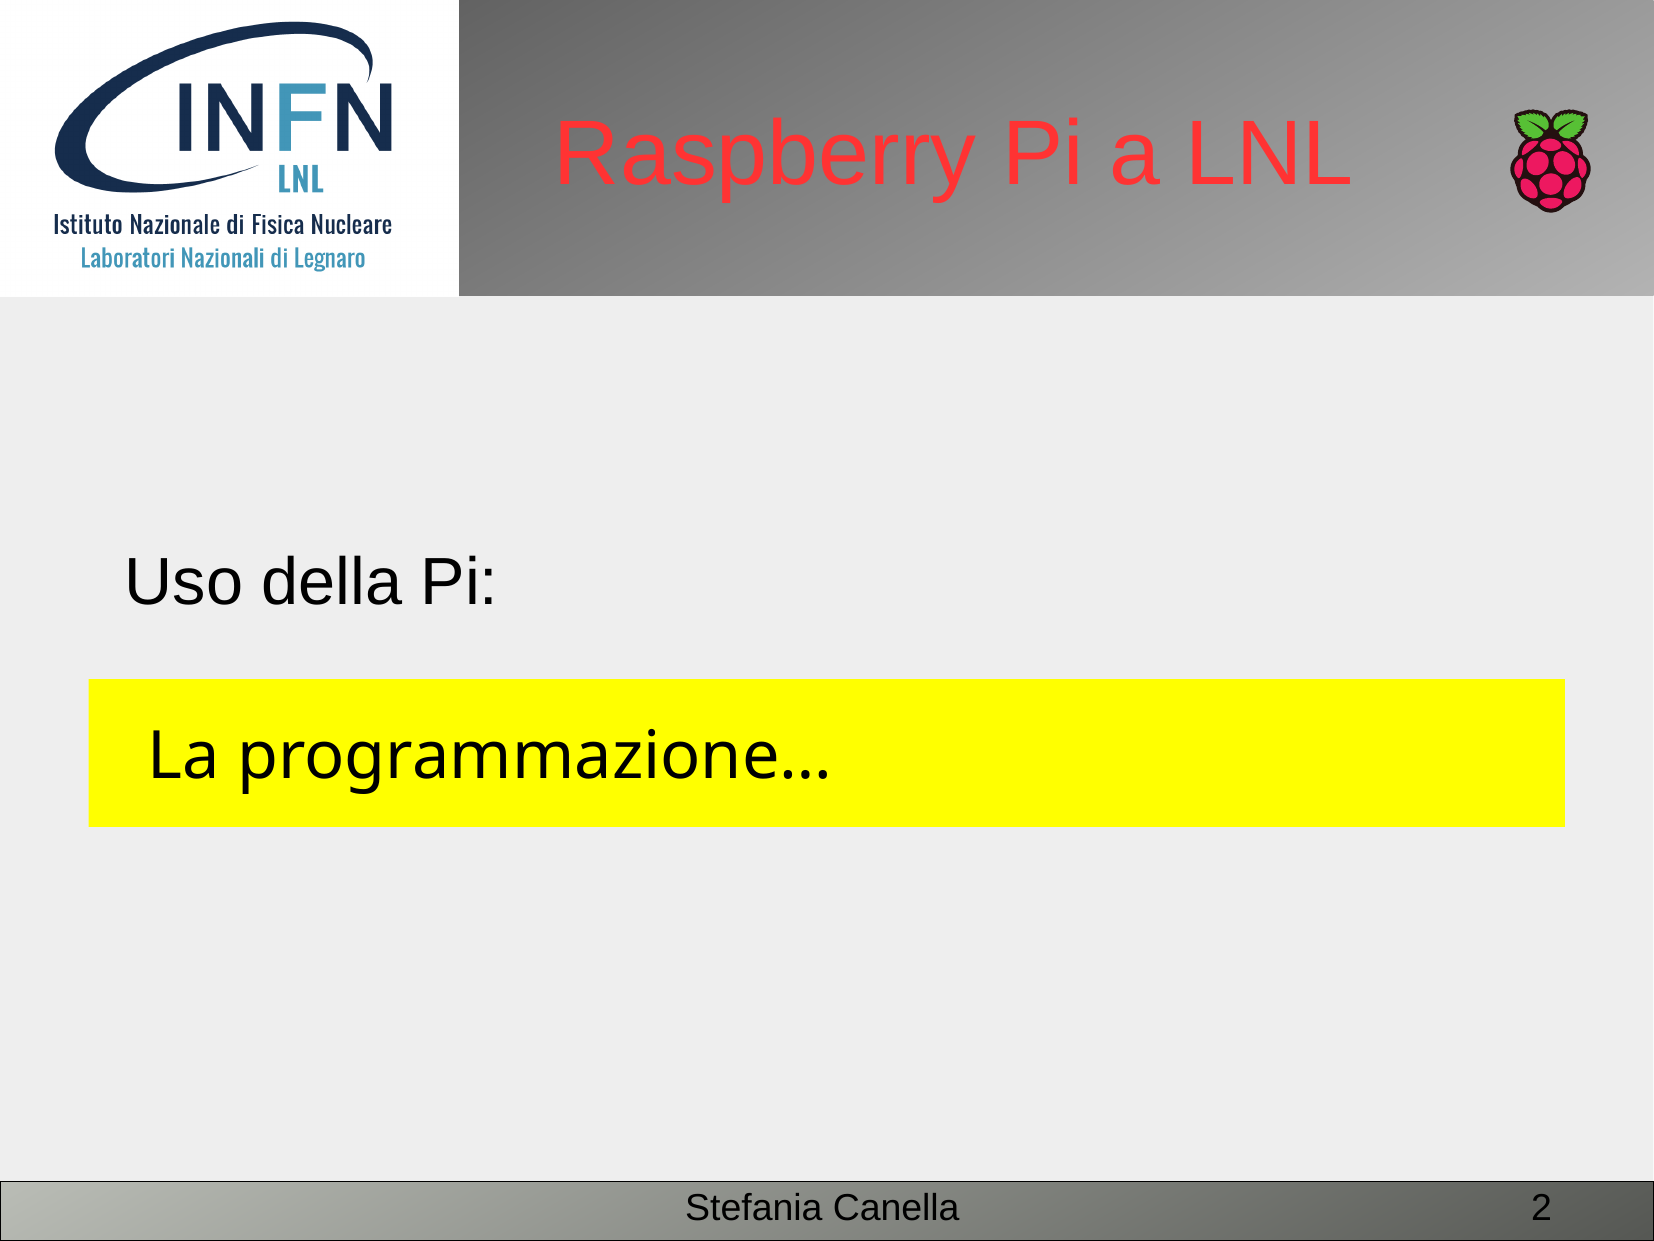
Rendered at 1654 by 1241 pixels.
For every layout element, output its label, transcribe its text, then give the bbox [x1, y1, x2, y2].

text_box [984, 1181, 1516, 1241]
text_box [0, 1181, 670, 1241]
text_box <number> [1516, 1178, 1654, 1241]
subtitle Uso della Pi: [65, 302, 1588, 1121]
title Raspberry Pi a LNL [459, 49, 1571, 257]
picture [0, 0, 459, 297]
text_box Stefania Canella [670, 1178, 984, 1241]
text_box [459, 0, 1654, 296]
text_box La programmazione… [88, 679, 1565, 827]
